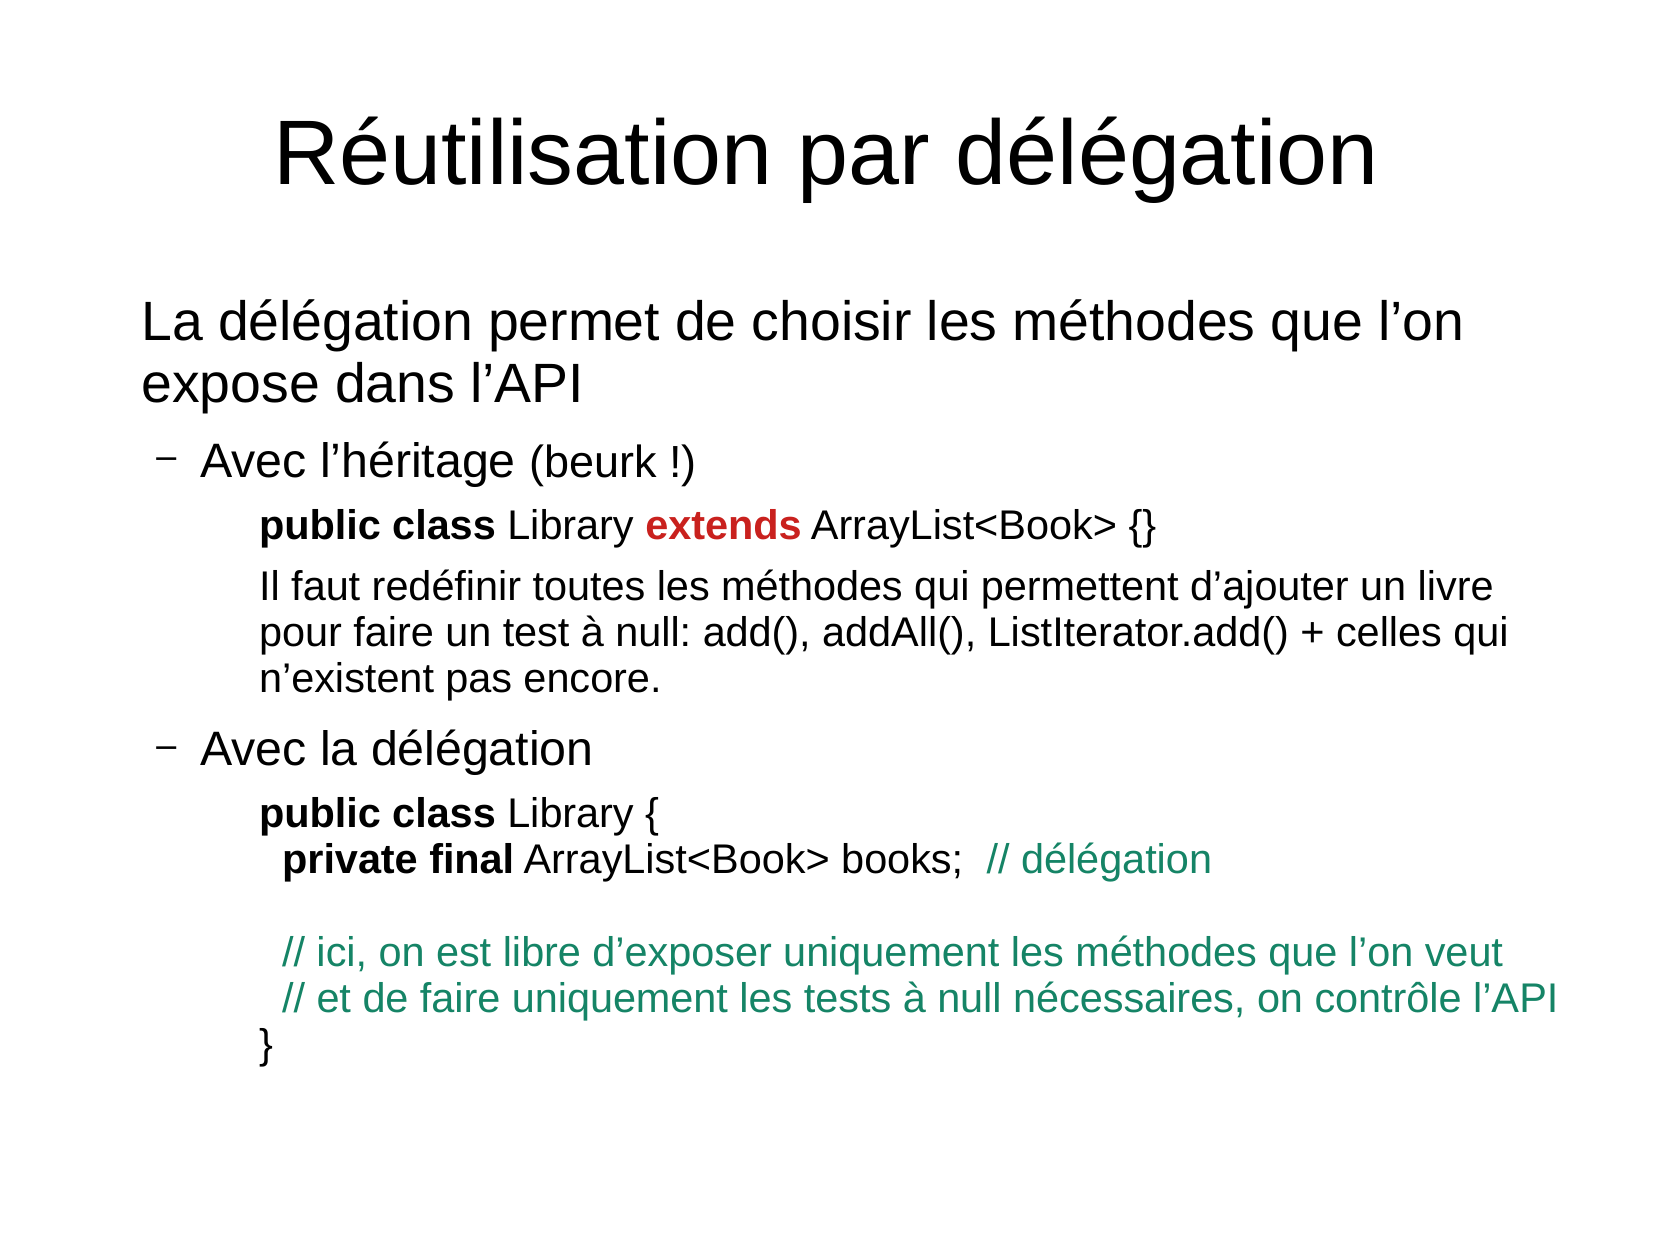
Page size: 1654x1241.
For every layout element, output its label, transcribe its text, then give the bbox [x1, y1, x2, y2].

title Réutilisation par délégation [82, 49, 1571, 257]
list La délégation permet de choisir les méthodes que l’on expose dans l’API Avec l’héritage (beurk !) public class Library extends ArrayList<Book> {} Il faut redéfinir toutes les méthodes qui permettent d’ajouter un livre pour faire un test à null: add(), addAll(), ListIterator.add() + celles qui n’existent pas encore. Avec la délégation public class Library { private final ArrayList<Book> books; // délégation // ici, on est libre d’exposer uniquement les méthodes que l’on veut // et de faire uniquement les tests à null nécessaires, on contrôle l’API } [82, 290, 1571, 1081]
